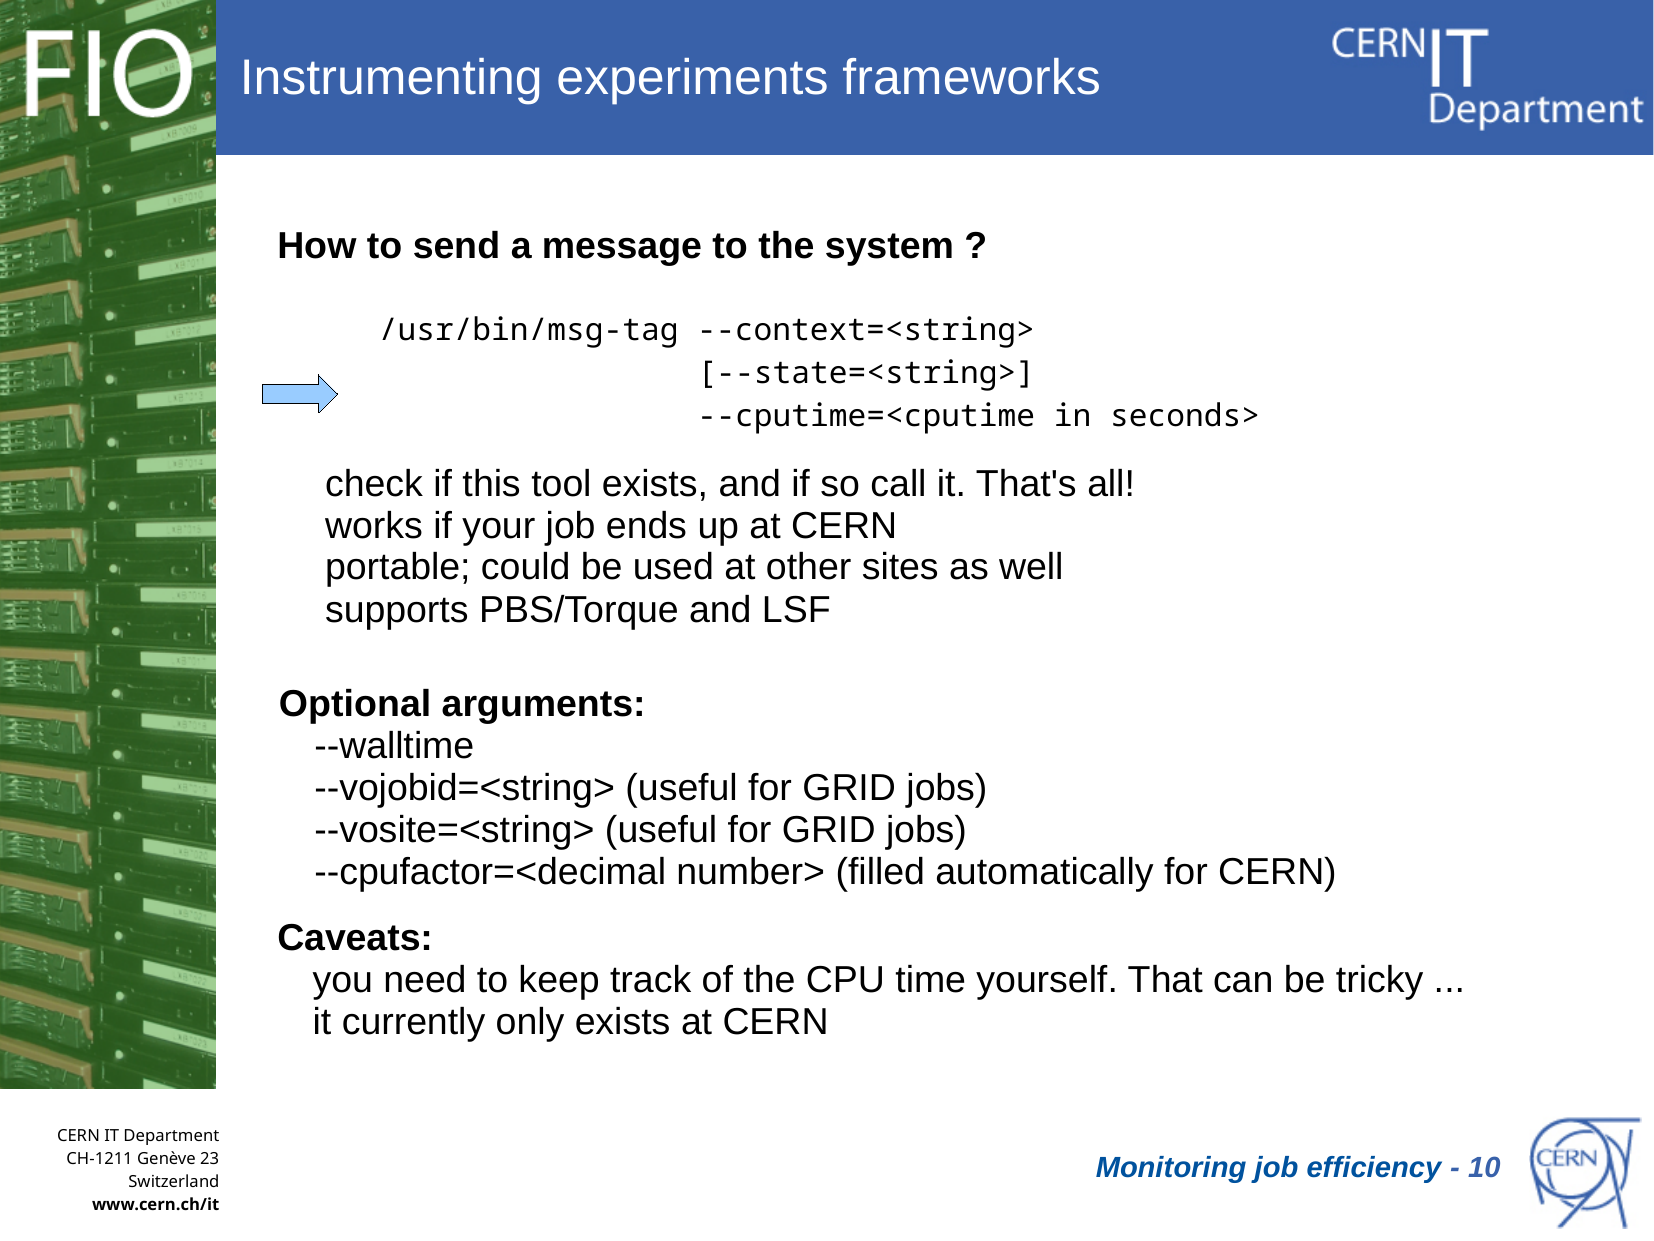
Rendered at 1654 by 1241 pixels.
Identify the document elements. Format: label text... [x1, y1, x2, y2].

text_box /usr/bin/msg-tag --context=<string> [--state=<string>] --cputime=<cputime in seconds> [364, 300, 1276, 467]
text_box Optional arguments: --walltime --vojobid=<string> (useful for GRID jobs) --vosite=<string> (useful for GRID jobs) --cpufactor=<decimal number> (filled automatically for CERN) [264, 675, 1388, 900]
text_box How to send a message to the system ? [262, 216, 1004, 274]
text_box check if this tool exists, and if so call it. That's all! works if your job ends up at CERN portable; could be used at other sites as well supports PBS/Torque and LSF [300, 454, 1167, 638]
text_box Caveats: you need to keep track of the CPU time yourself. That can be tricky ... it currently only exists at CERN [262, 909, 1518, 1051]
text_box [262, 374, 338, 413]
text_box Instrumenting experiments frameworks [225, 41, 1118, 113]
picture [1529, 1116, 1642, 1229]
picture [216, 0, 1654, 155]
